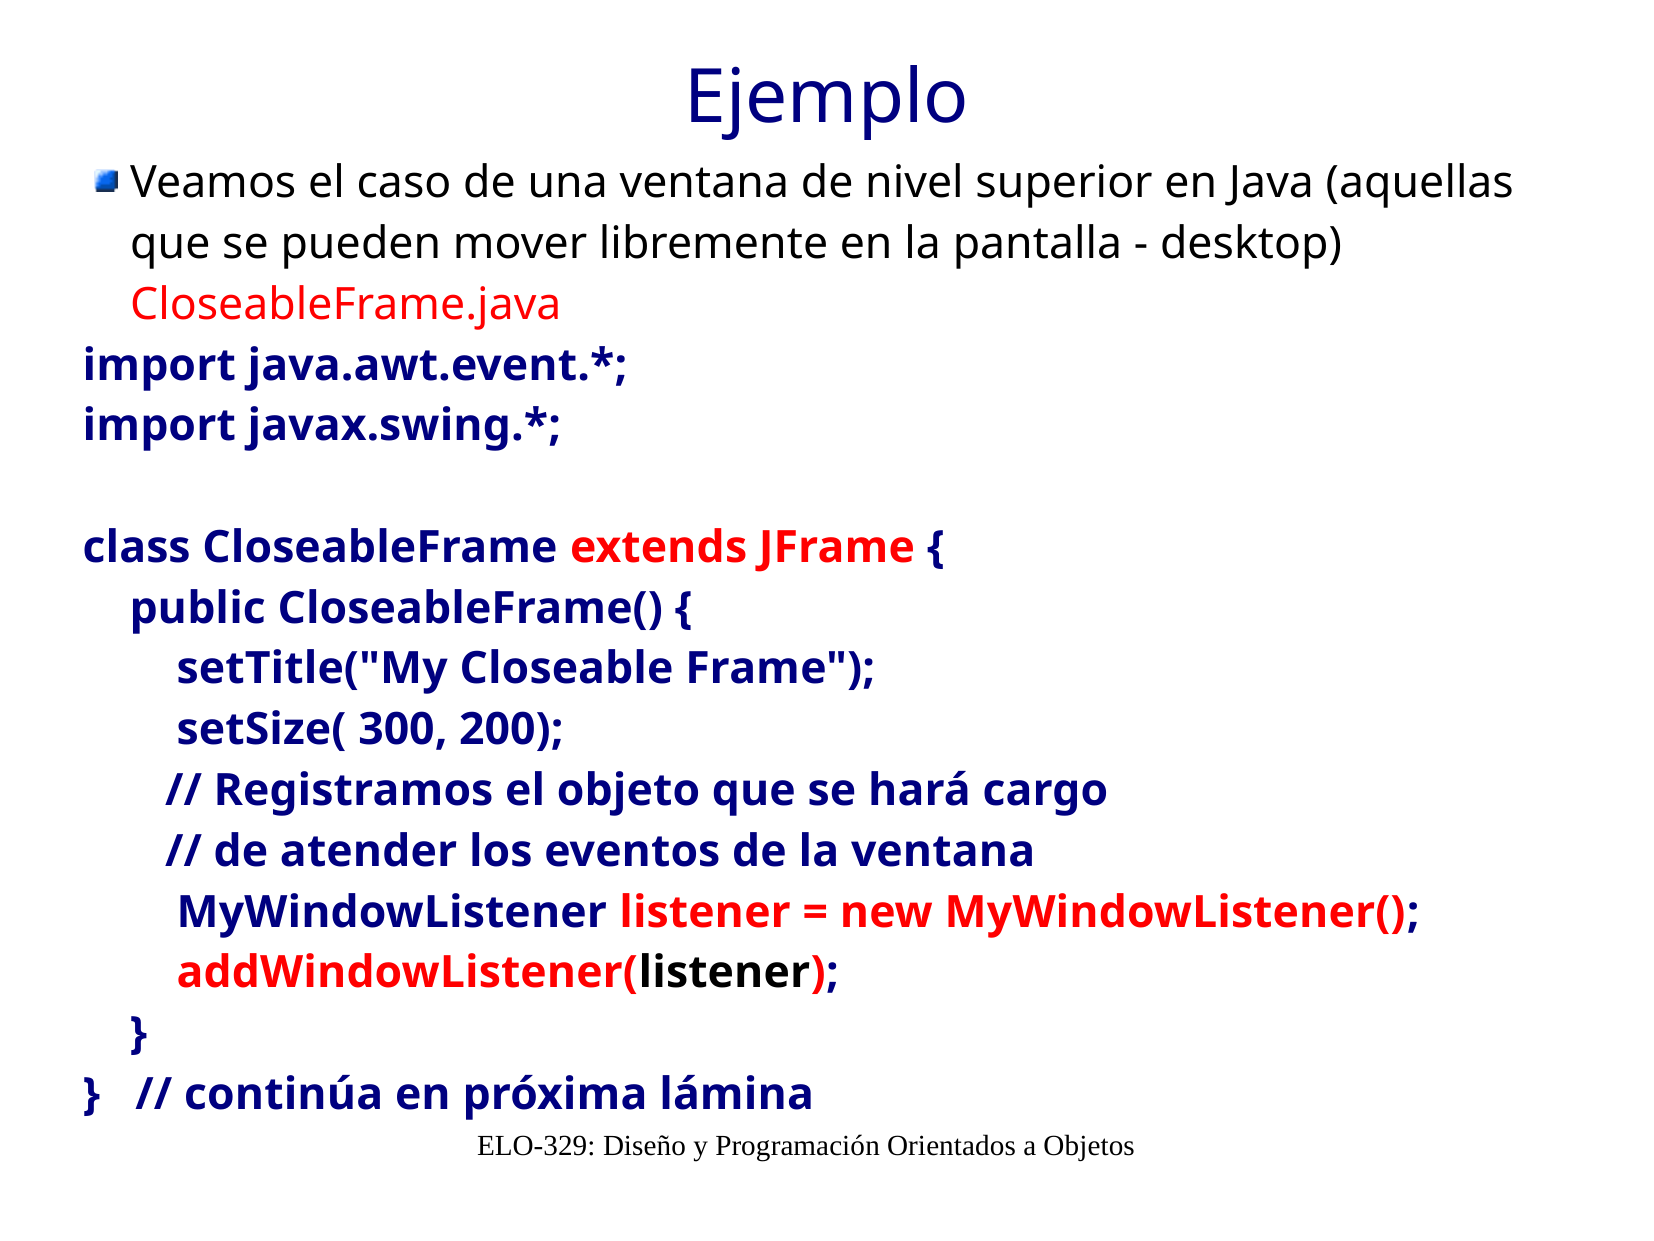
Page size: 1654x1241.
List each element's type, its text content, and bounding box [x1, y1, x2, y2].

title Ejemplo [82, 43, 1571, 145]
list Veamos el caso de una ventana de nivel superior en Java (aquellas que se pueden mover libremente en la pantalla - desktop) CloseableFrame.java import java.awt.event.*; import javax.swing.*; class CloseableFrame extends JFrame { public CloseableFrame() { setTitle("My Closeable Frame"); setSize( 300, 200); // Registramos el objeto que se hará cargo // de atender los eventos de la ventana MyWindowListener listener = new MyWindowListener(); addWindowListener(listener); } } // continúa en próxima lámina [82, 150, 1571, 1126]
